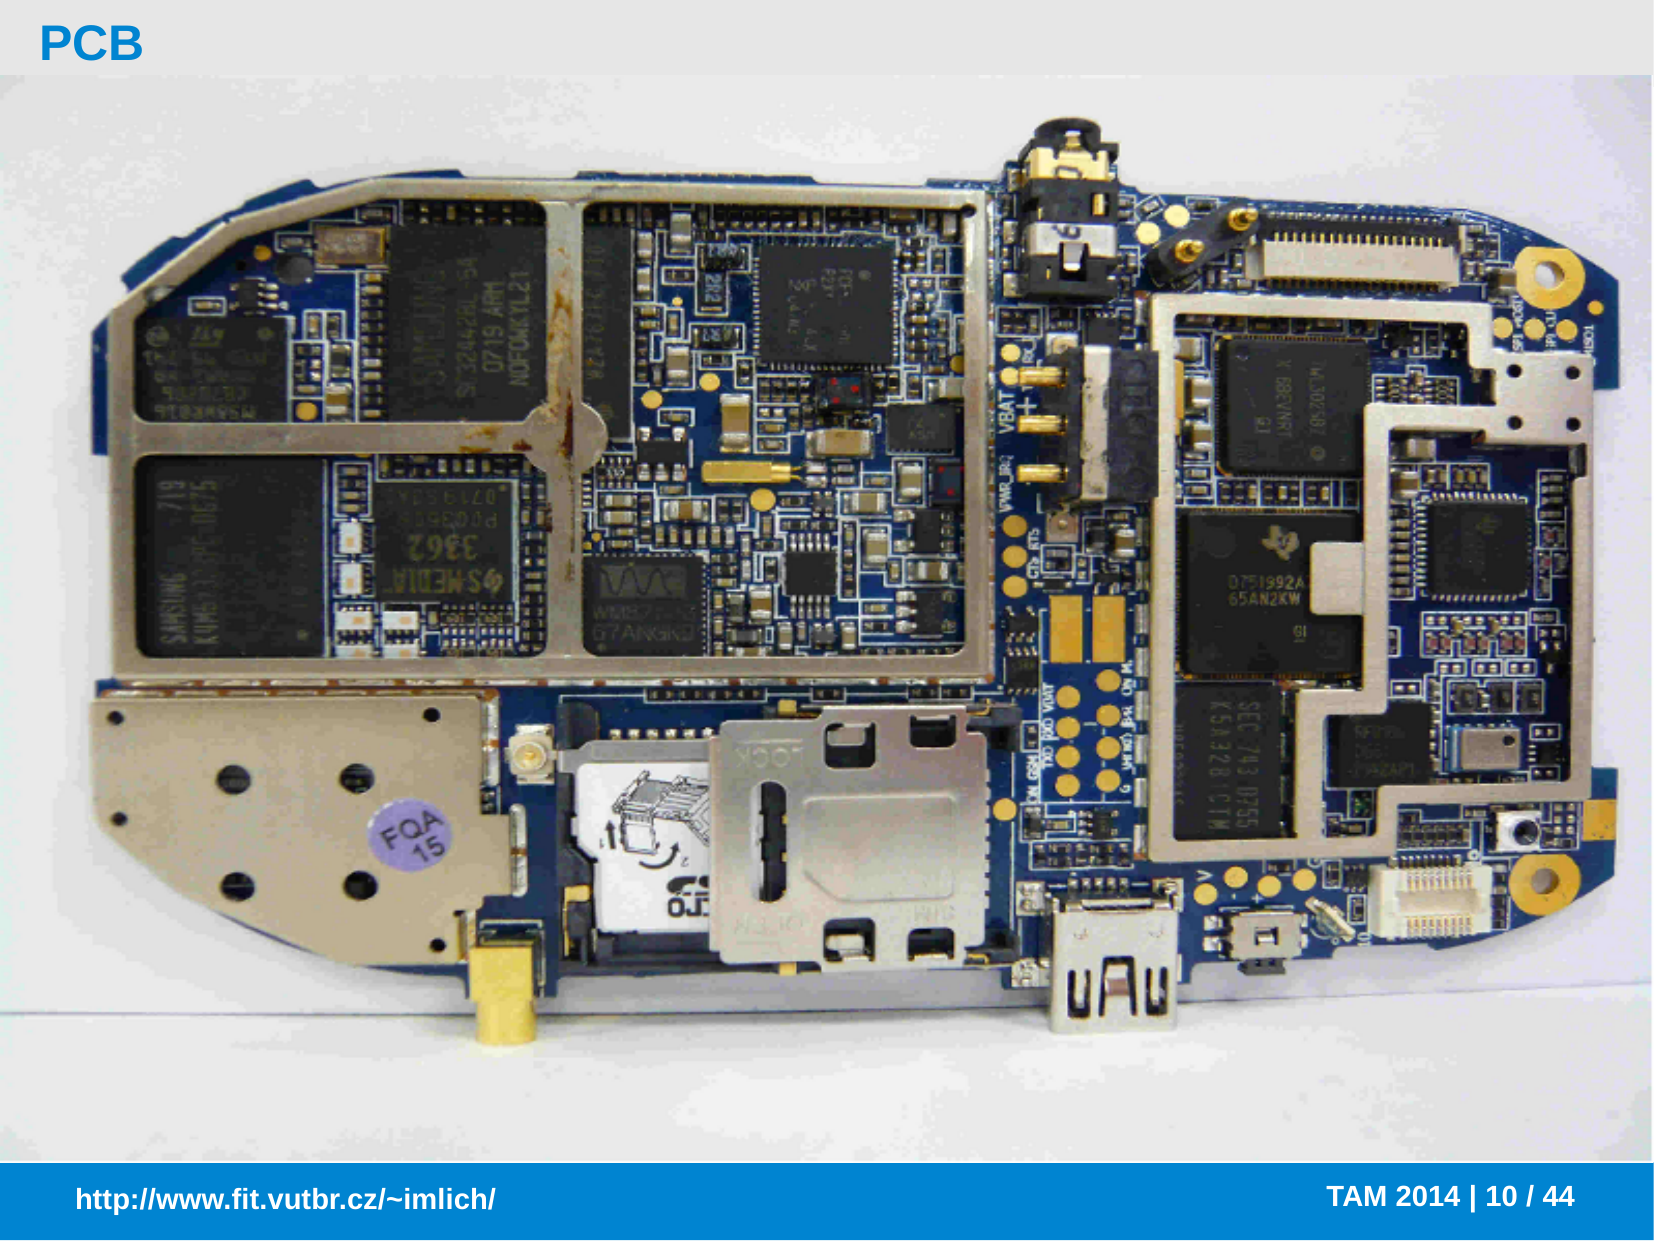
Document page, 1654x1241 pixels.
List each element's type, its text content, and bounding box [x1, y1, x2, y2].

picture [0, 75, 1654, 1163]
title PCB [39, 5, 1615, 75]
